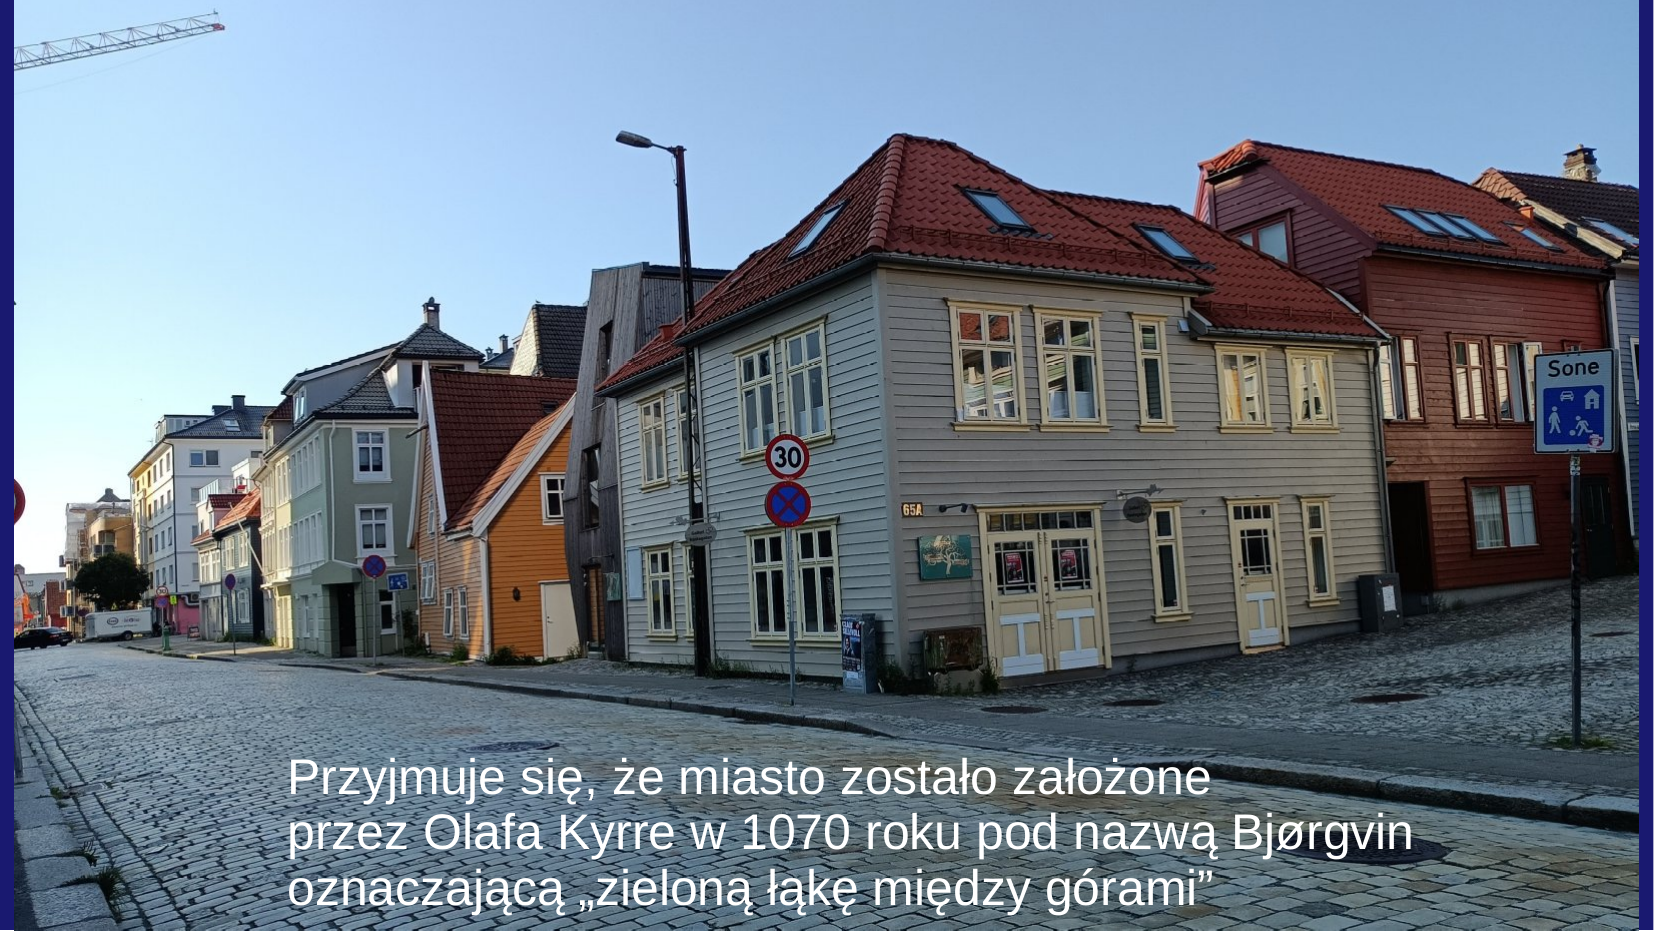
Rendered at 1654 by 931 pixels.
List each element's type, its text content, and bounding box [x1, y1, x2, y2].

text_box Przyjmuje się, że miasto zostało założone przez Olafa Kyrre w 1070 roku pod nazwą Bjørgvin oznaczającą „zieloną łąkę między górami” [258, 741, 1431, 924]
picture [14, 0, 1639, 931]
